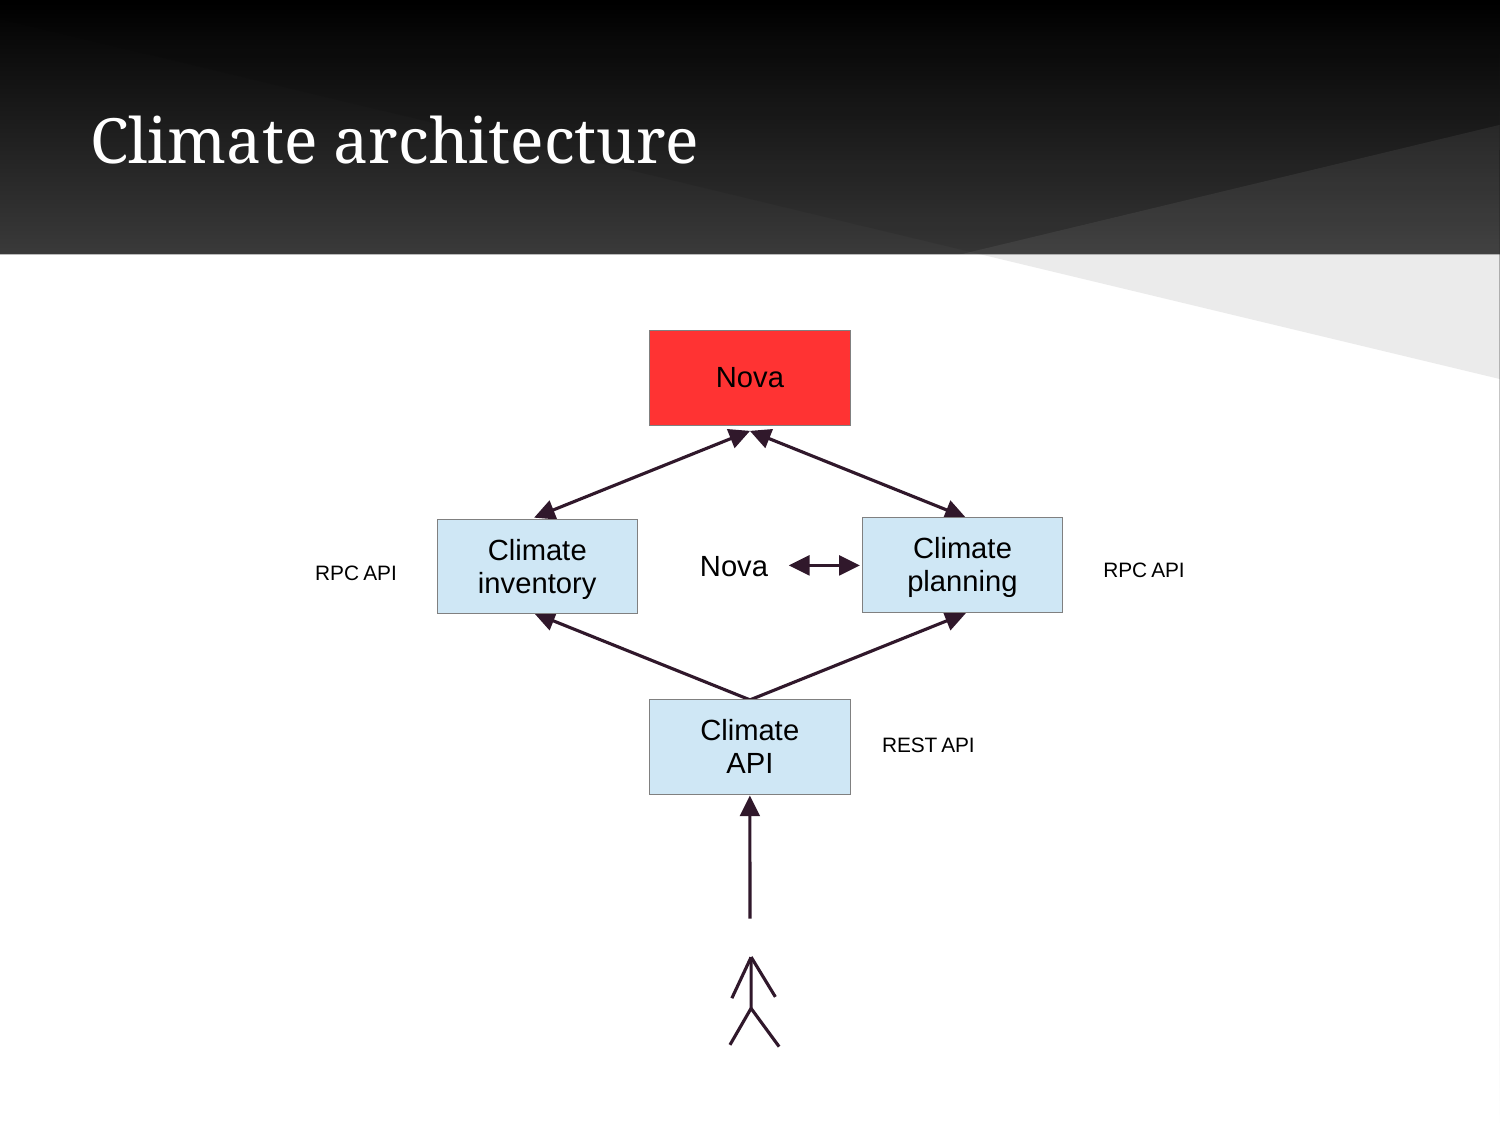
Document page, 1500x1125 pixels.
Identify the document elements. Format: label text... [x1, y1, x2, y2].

text_box Climate planning [862, 517, 1063, 613]
text_box Nova [685, 542, 784, 590]
text_box Climate inventory [437, 519, 638, 614]
text_box REST API [857, 716, 999, 758]
text_box Climate API [649, 699, 851, 795]
text_box RPC API [1073, 541, 1215, 583]
text_box RPC API [285, 544, 427, 586]
text_box Nova [649, 330, 851, 426]
title Climate architecture [75, 45, 1425, 233]
